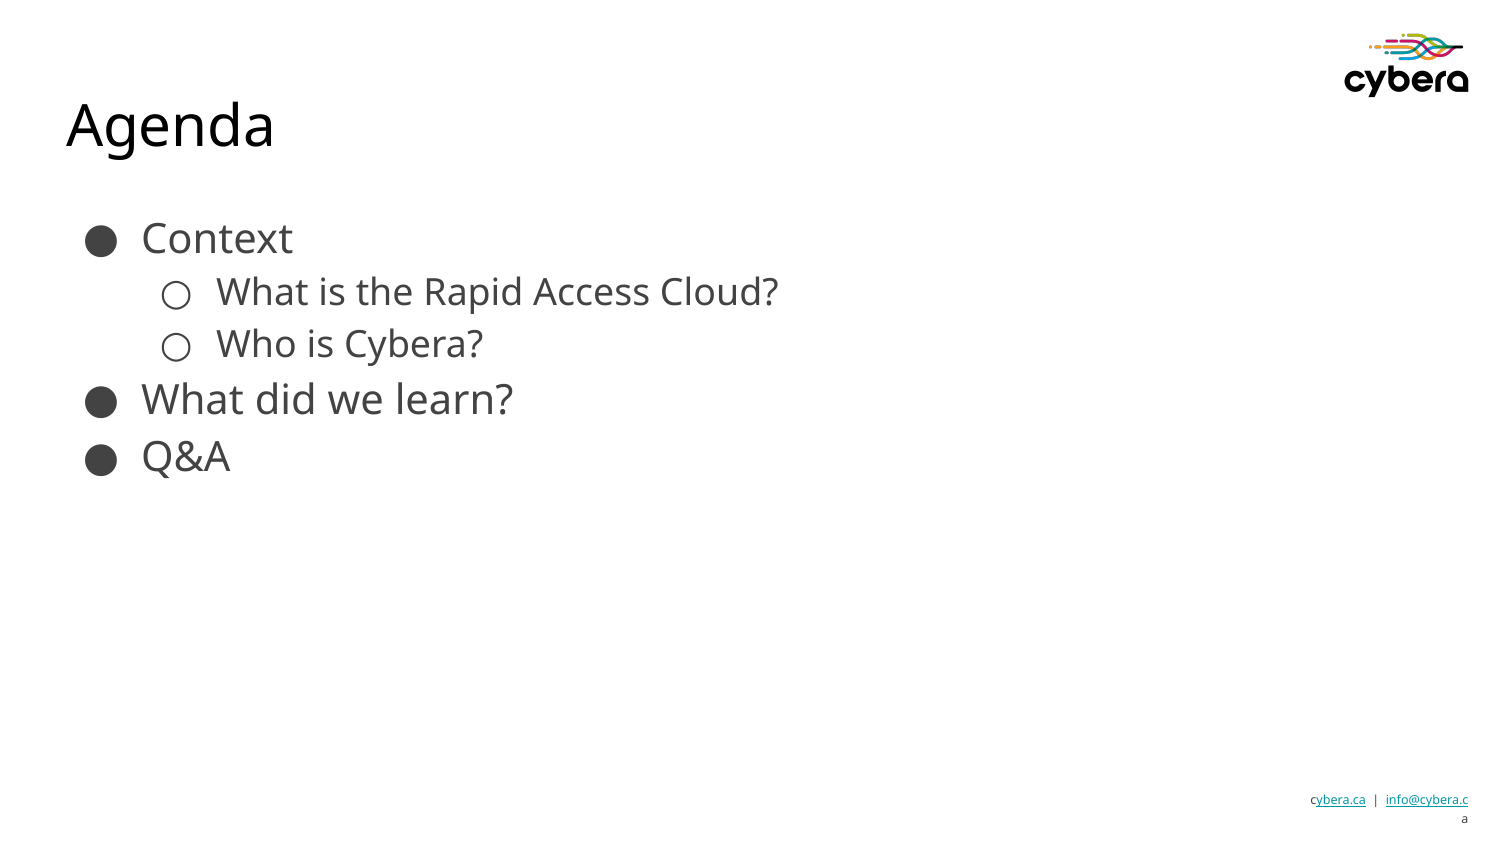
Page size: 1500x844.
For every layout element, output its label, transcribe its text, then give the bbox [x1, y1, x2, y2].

picture [1344, 33, 1469, 98]
title Agenda [51, 72, 1314, 167]
list Context What is the Rapid Access Cloud? Who is Cybera? What did we learn? Q&A [51, 189, 1451, 750]
